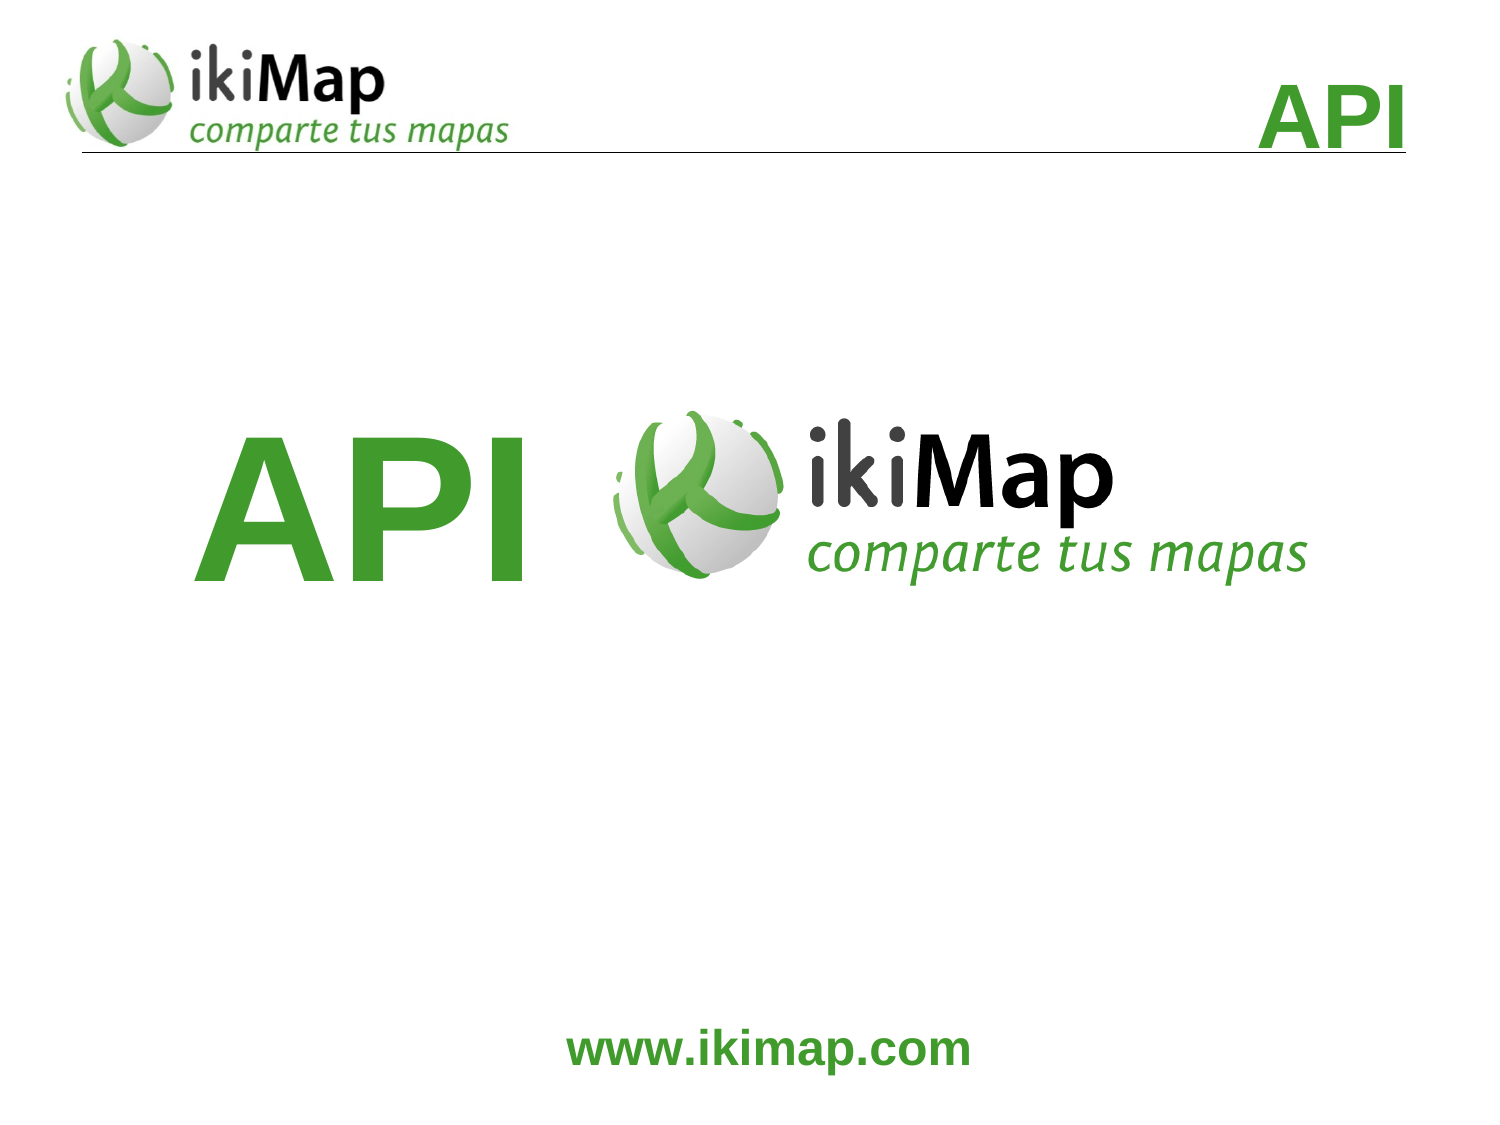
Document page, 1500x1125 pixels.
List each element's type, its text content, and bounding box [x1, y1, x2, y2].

picture [58, 35, 526, 152]
text_box www.ikimap.com [551, 1007, 988, 1084]
text_box API [174, 365, 552, 632]
text_box API [1241, 49, 1425, 175]
picture [601, 404, 1335, 587]
